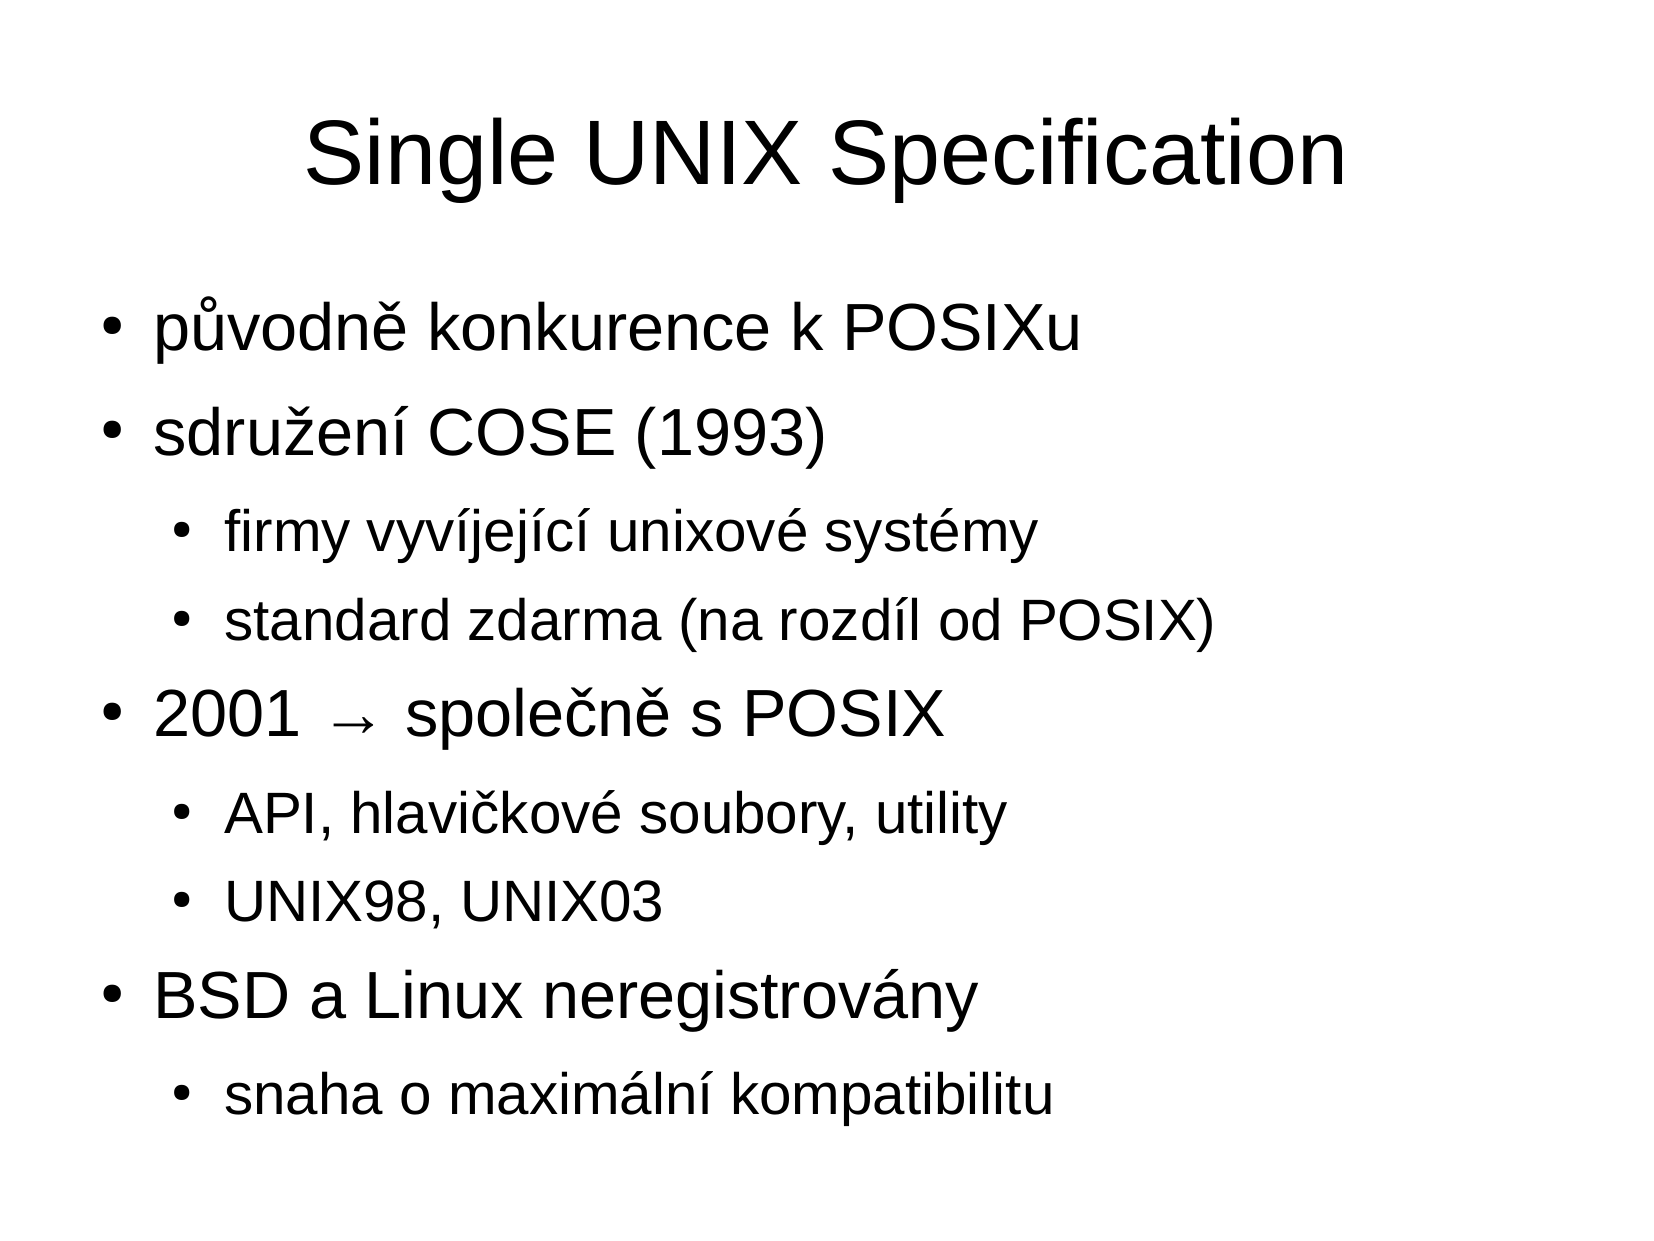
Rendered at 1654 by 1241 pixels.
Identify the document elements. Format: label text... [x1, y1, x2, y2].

list původně konkurence k POSIXu sdružení COSE (1993) firmy vyvíjející unixové systémy standard zdarma (na rozdíl od POSIX) 2001 → společně s POSIX API, hlavičkové soubory, utility UNIX98, UNIX03 BSD a Linux neregistrovány snaha o maximální kompatibilitu [82, 290, 1571, 1128]
title Single UNIX Specification [82, 56, 1571, 250]
